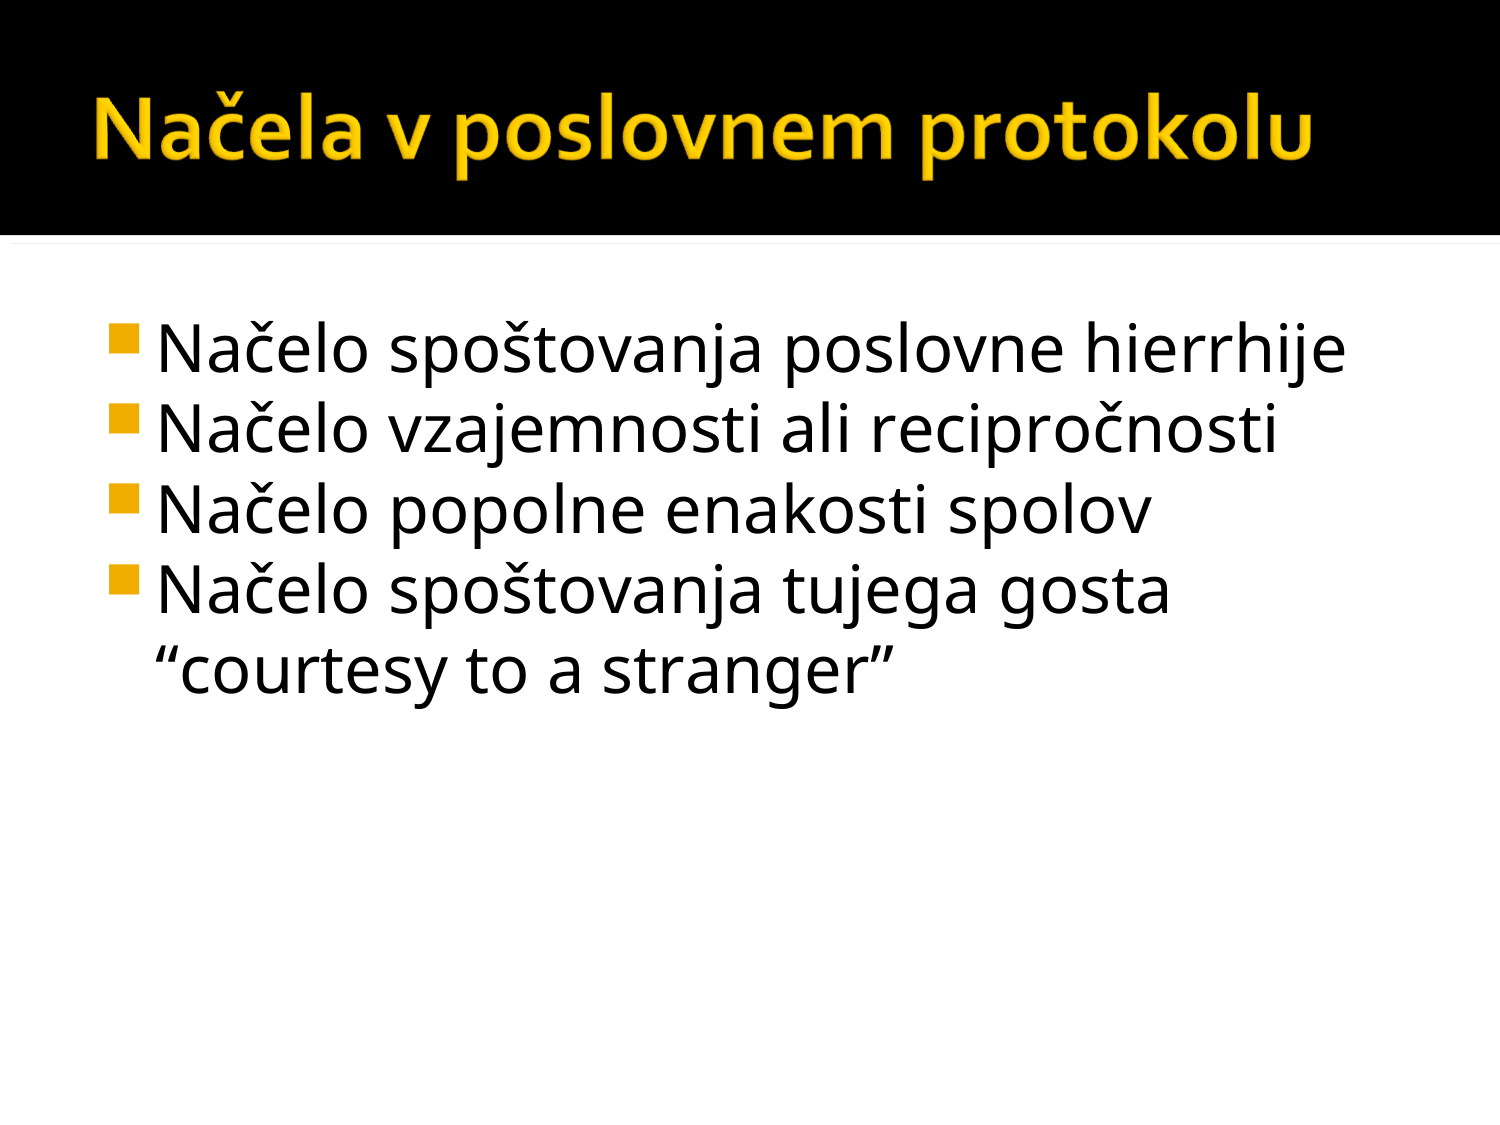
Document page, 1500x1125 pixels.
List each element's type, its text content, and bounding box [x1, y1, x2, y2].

list Načelo spoštovanja poslovne hierrhije Načelo vzajemnosti ali recipročnosti Načelo popolne enakosti spolov Načelo spoštovanja tujega gosta “courtesy to a stranger” [75, 291, 1426, 1051]
text_box [31, 24, 1427, 233]
